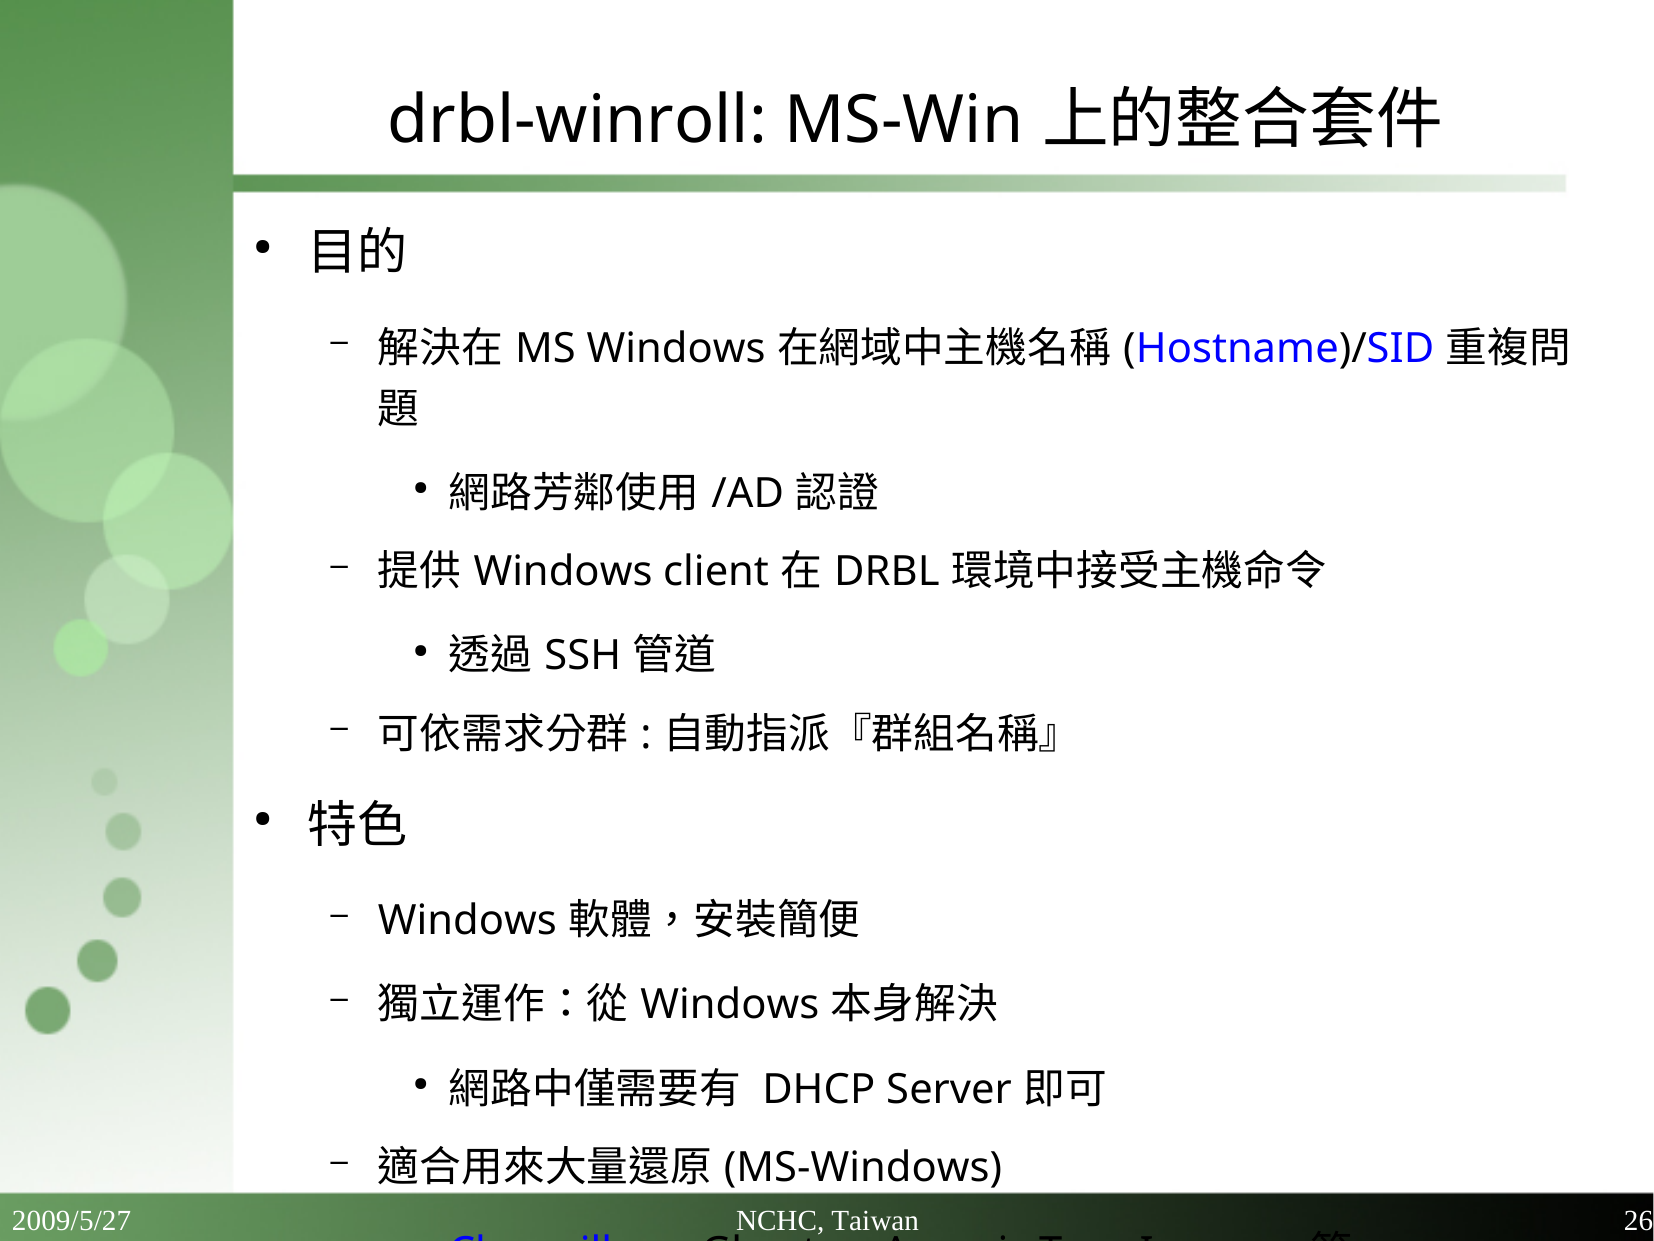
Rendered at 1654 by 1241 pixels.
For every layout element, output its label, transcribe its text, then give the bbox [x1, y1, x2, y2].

list 目的 解決在MS Windows在網域中主機名稱(Hostname)/SID重複問題 網路芳鄰使用/AD認證 提供Windows client在DRBL環境中接受主機命令 透過SSH管道 可依需求分群:自動指派『群組名稱』 特色 Windows軟體，安裝簡便 獨立運作：從Windows本身解決 網路中僅需要有 DHCP Server即可 適合用來大量還原(MS-Windows) Clonezilla、Ghost、Acronis True Image...等 集中管理(建議在DRBL環境：配合 dcs 指令) [236, 211, 1595, 1106]
picture [0, 0, 1654, 1241]
title drbl-winroll: MS-Win上的整合套件 [236, 49, 1595, 178]
